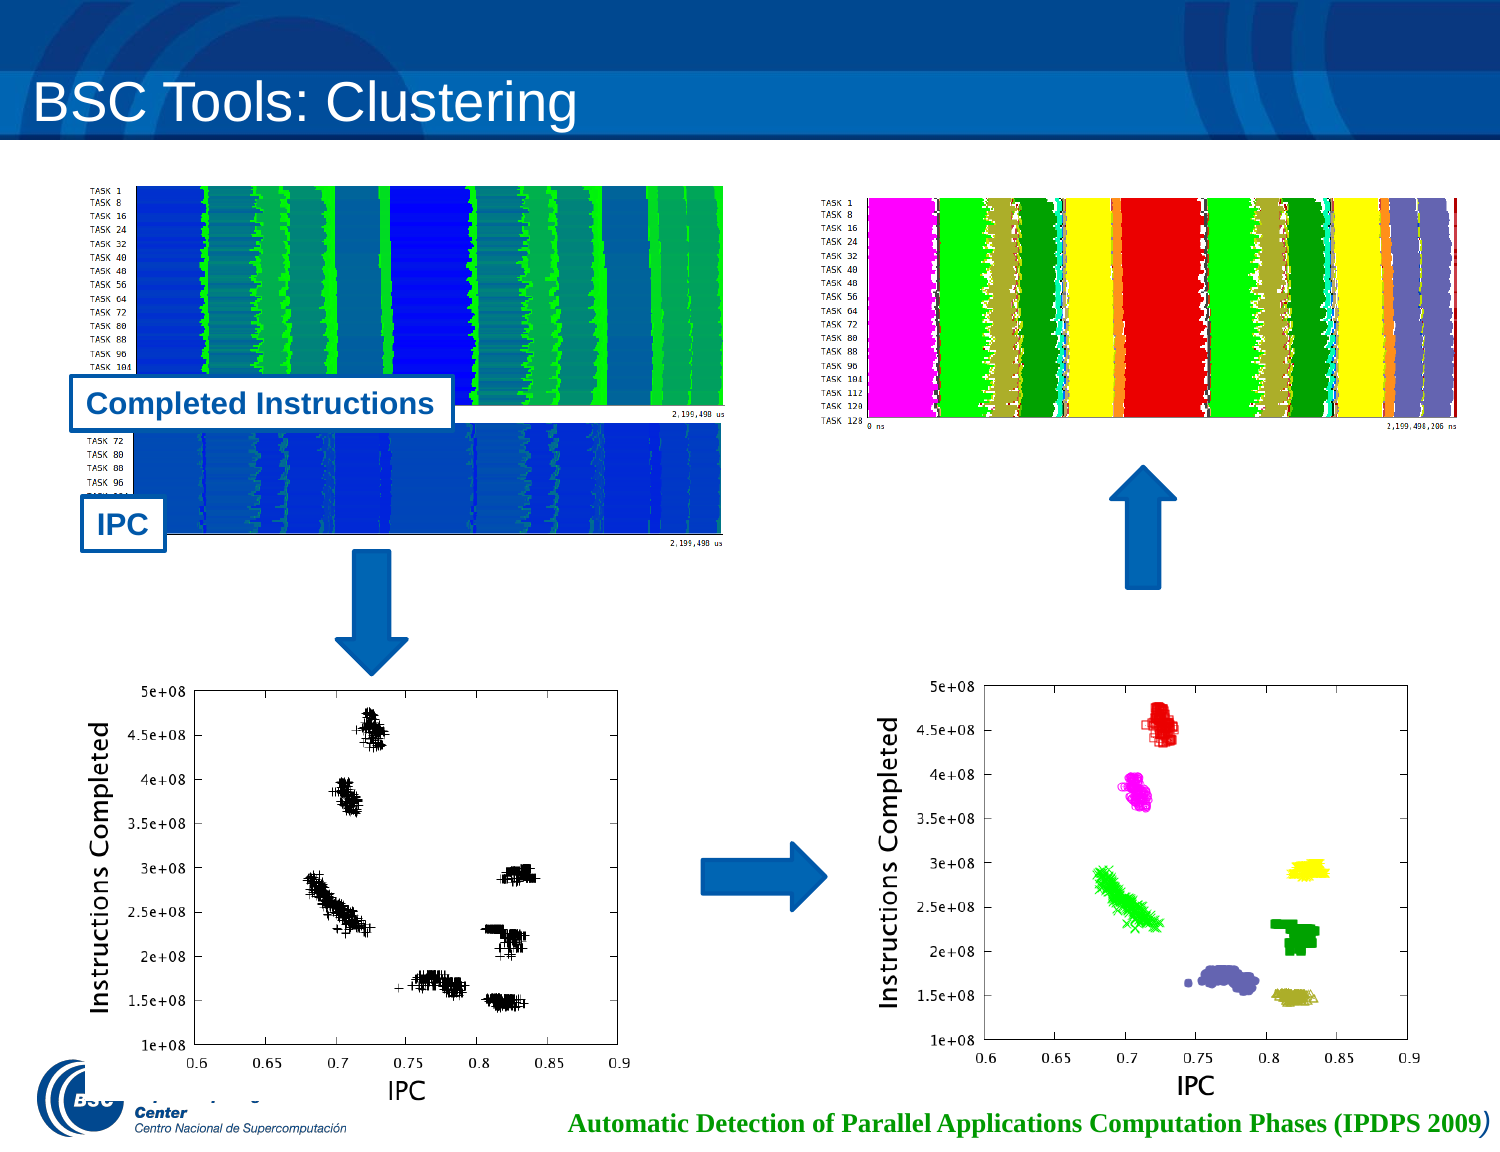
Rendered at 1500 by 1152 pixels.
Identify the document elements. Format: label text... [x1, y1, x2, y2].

picture [0, 0, 1500, 140]
picture [816, 193, 1461, 435]
text_box IPC [81, 496, 165, 551]
picture [37, 672, 643, 1137]
text_box Automatic Detection of Parallel Applications Computation Phases (IPDPS 2009) [539, 1095, 1500, 1148]
text_box [702, 843, 826, 911]
text_box [336, 551, 407, 675]
text_box [1110, 466, 1176, 588]
title BSC Tools: Clustering [17, 7, 1483, 141]
text_box Completed Instructions [70, 376, 454, 431]
picture [874, 667, 1433, 1095]
picture [82, 181, 729, 552]
